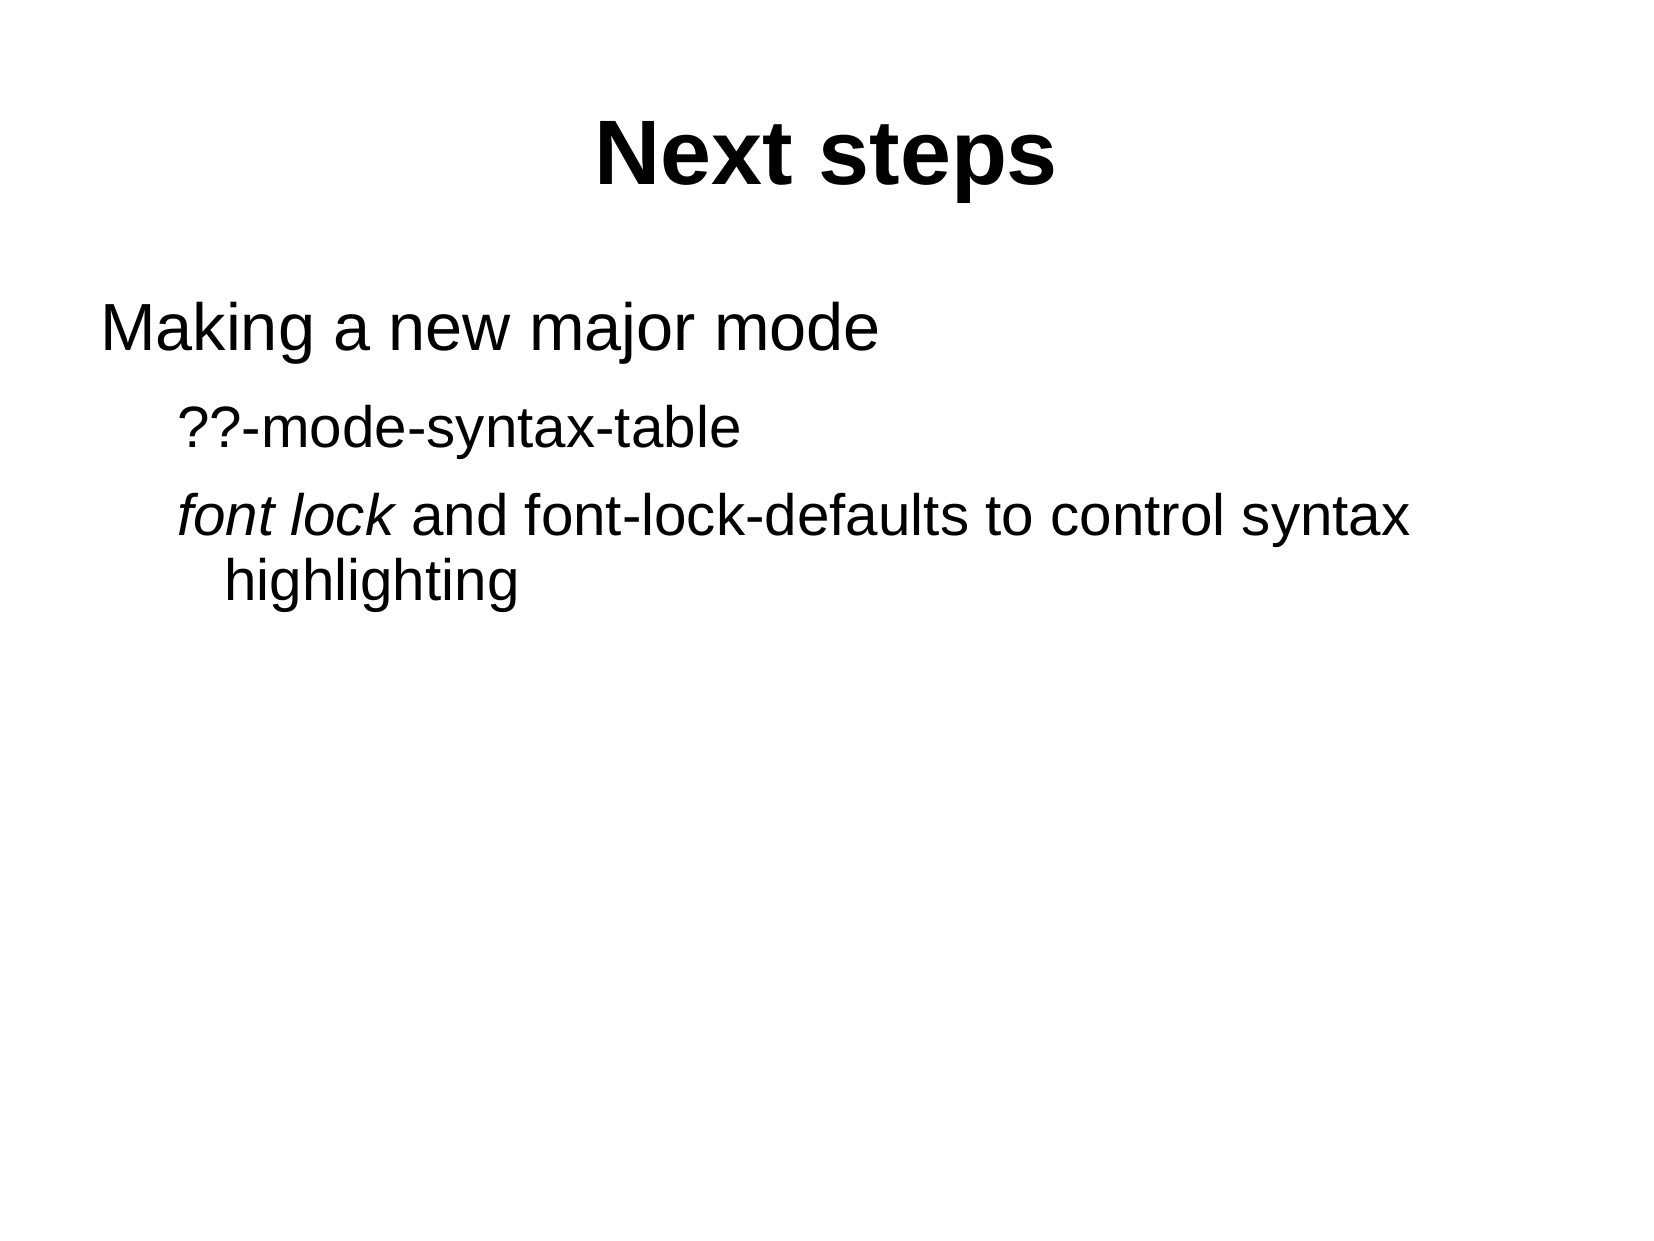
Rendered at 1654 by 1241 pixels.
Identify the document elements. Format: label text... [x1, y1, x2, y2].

title Next steps [82, 56, 1571, 250]
list Making a new major mode ??-mode-syntax-table font lock and font-lock-defaults to control syntax highlighting [82, 290, 1571, 1094]
